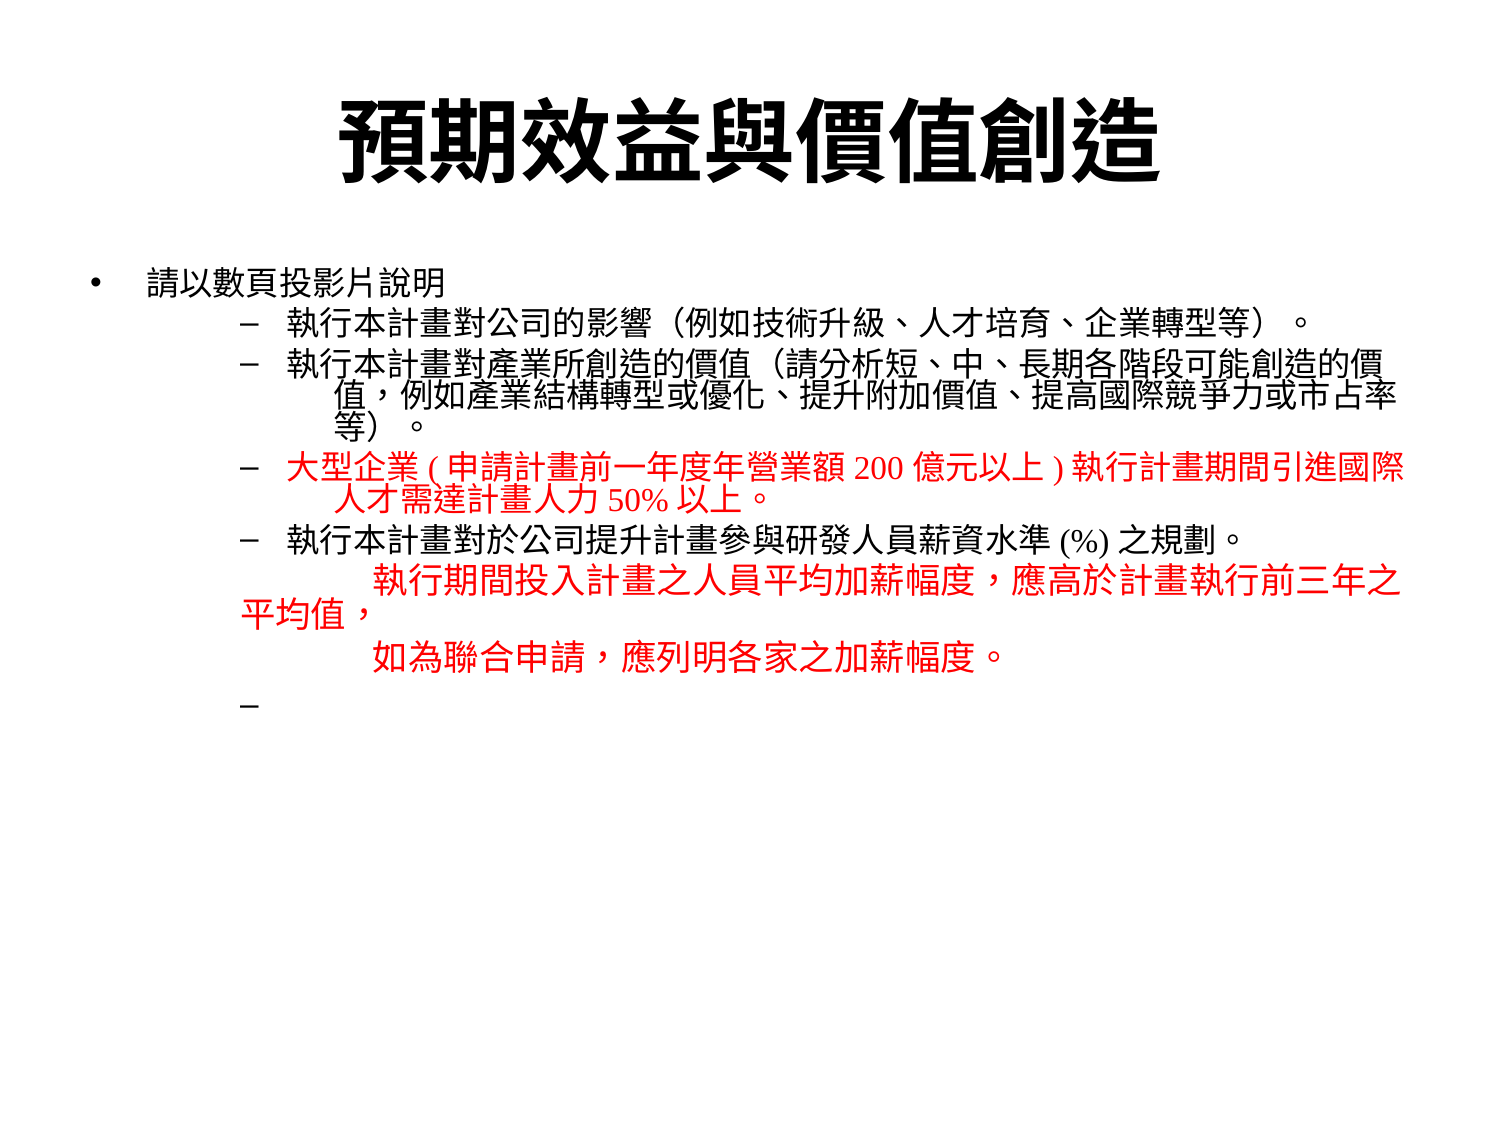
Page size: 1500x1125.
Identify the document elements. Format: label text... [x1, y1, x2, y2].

title 預期效益與價值創造 [75, 45, 1426, 233]
list 請以數頁投影片說明 執行本計畫對公司的影響（例如技術升級、人才培育、企業轉型等）。 執行本計畫對產業所創造的價值（請分析短、中、長期各階段可能創造的價值，例如產業結構轉型或優化、提升附加價值、提高國際競爭力或市占率等）。 大型企業(申請計畫前一年度年營業額200億元以上)執行計畫期間引進國際人才需達計畫人力50%以上。 執行本計畫對於公司提升計畫參與研發人員薪資水準(%)之規劃。 執行期間投入計畫之人員平均加薪幅度，應高於計畫執行前三年之平均值， 如為聯合申請，應列明各家之加薪幅度。 [75, 262, 1426, 1005]
